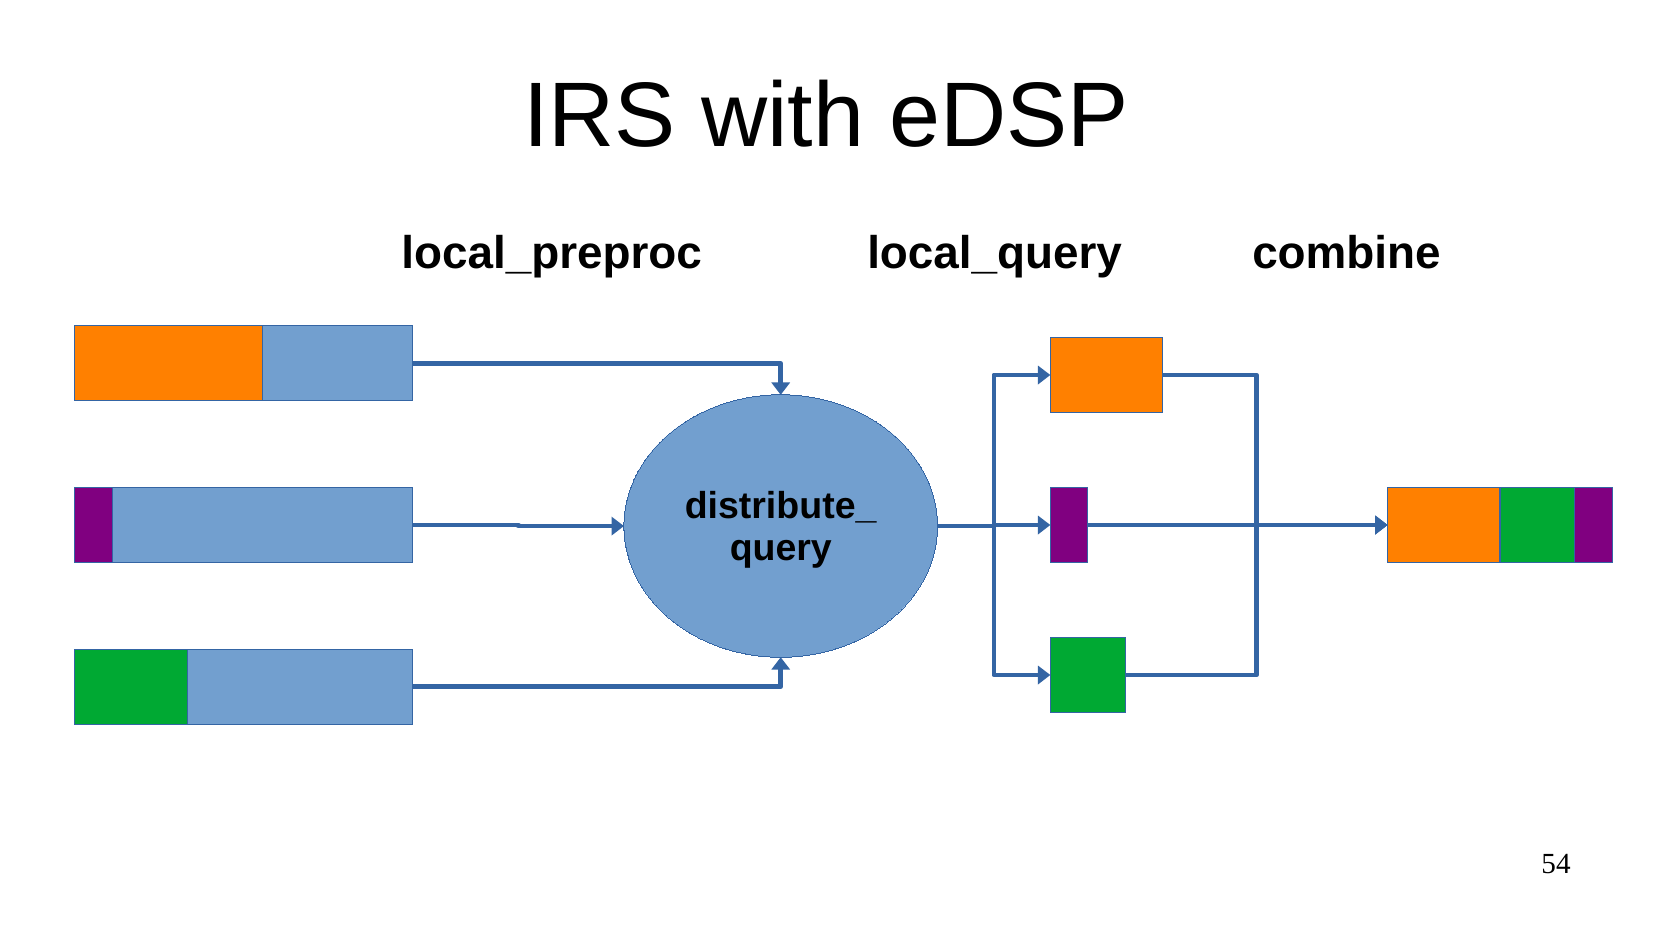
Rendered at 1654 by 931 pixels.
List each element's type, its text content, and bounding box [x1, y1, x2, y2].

text_box [74, 649, 413, 725]
text_box [1050, 337, 1163, 413]
title IRS with eDSP [82, 37, 1571, 193]
text_box [1050, 487, 1088, 563]
text_box local_preproc [386, 220, 717, 287]
text_box [1050, 637, 1126, 713]
text_box combine [1237, 220, 1456, 287]
text_box distribute_query [623, 394, 938, 658]
text_box [74, 325, 413, 401]
text_box [1387, 487, 1613, 563]
text_box local_query [852, 220, 1150, 287]
text_box [74, 487, 413, 563]
